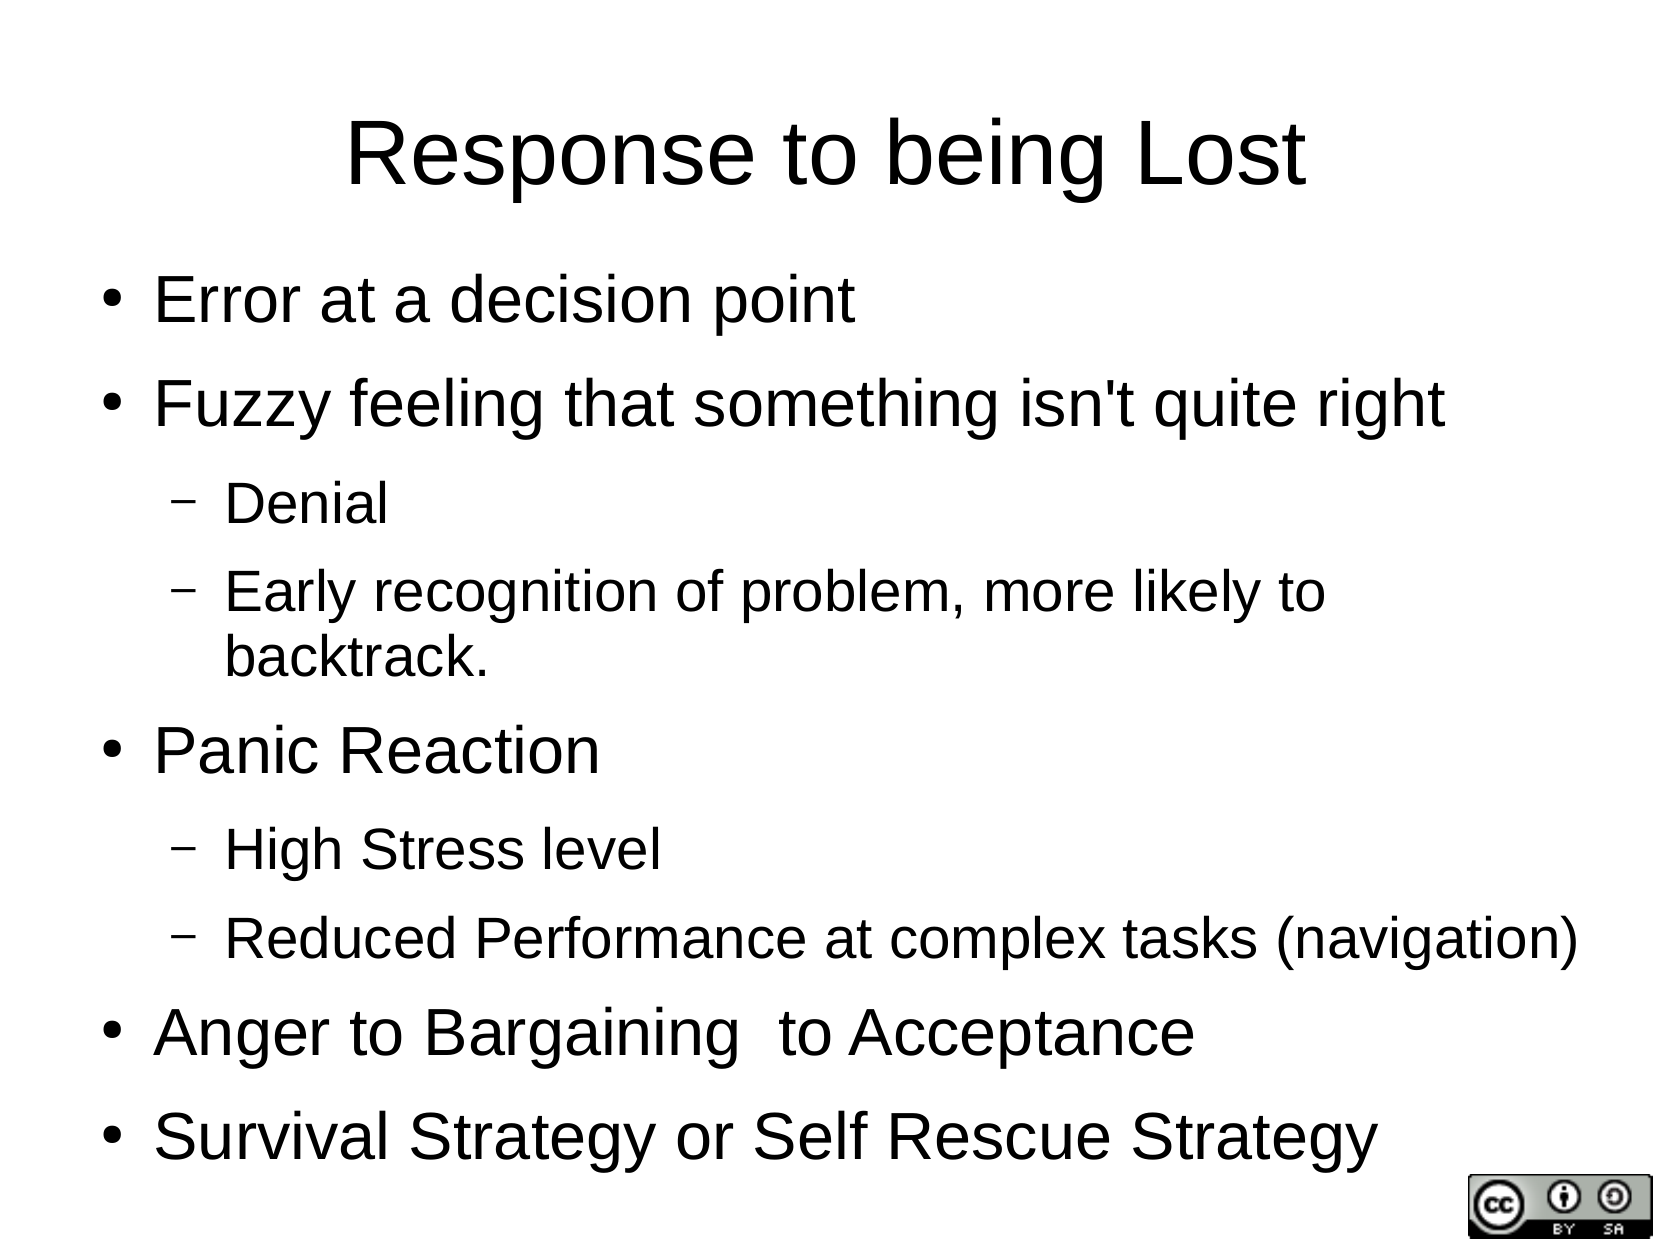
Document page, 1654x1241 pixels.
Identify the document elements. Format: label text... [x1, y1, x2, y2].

picture [1468, 1174, 1653, 1239]
list Error at a decision point Fuzzy feeling that something isn't quite right Denial Early recognition of problem, more likely to backtrack. Panic Reaction High Stress level Reduced Performance at complex tasks (navigation) Anger to Bargaining to Acceptance Survival Strategy or Self Rescue Strategy [82, 261, 1611, 1190]
title Response to being Lost [82, 49, 1571, 257]
